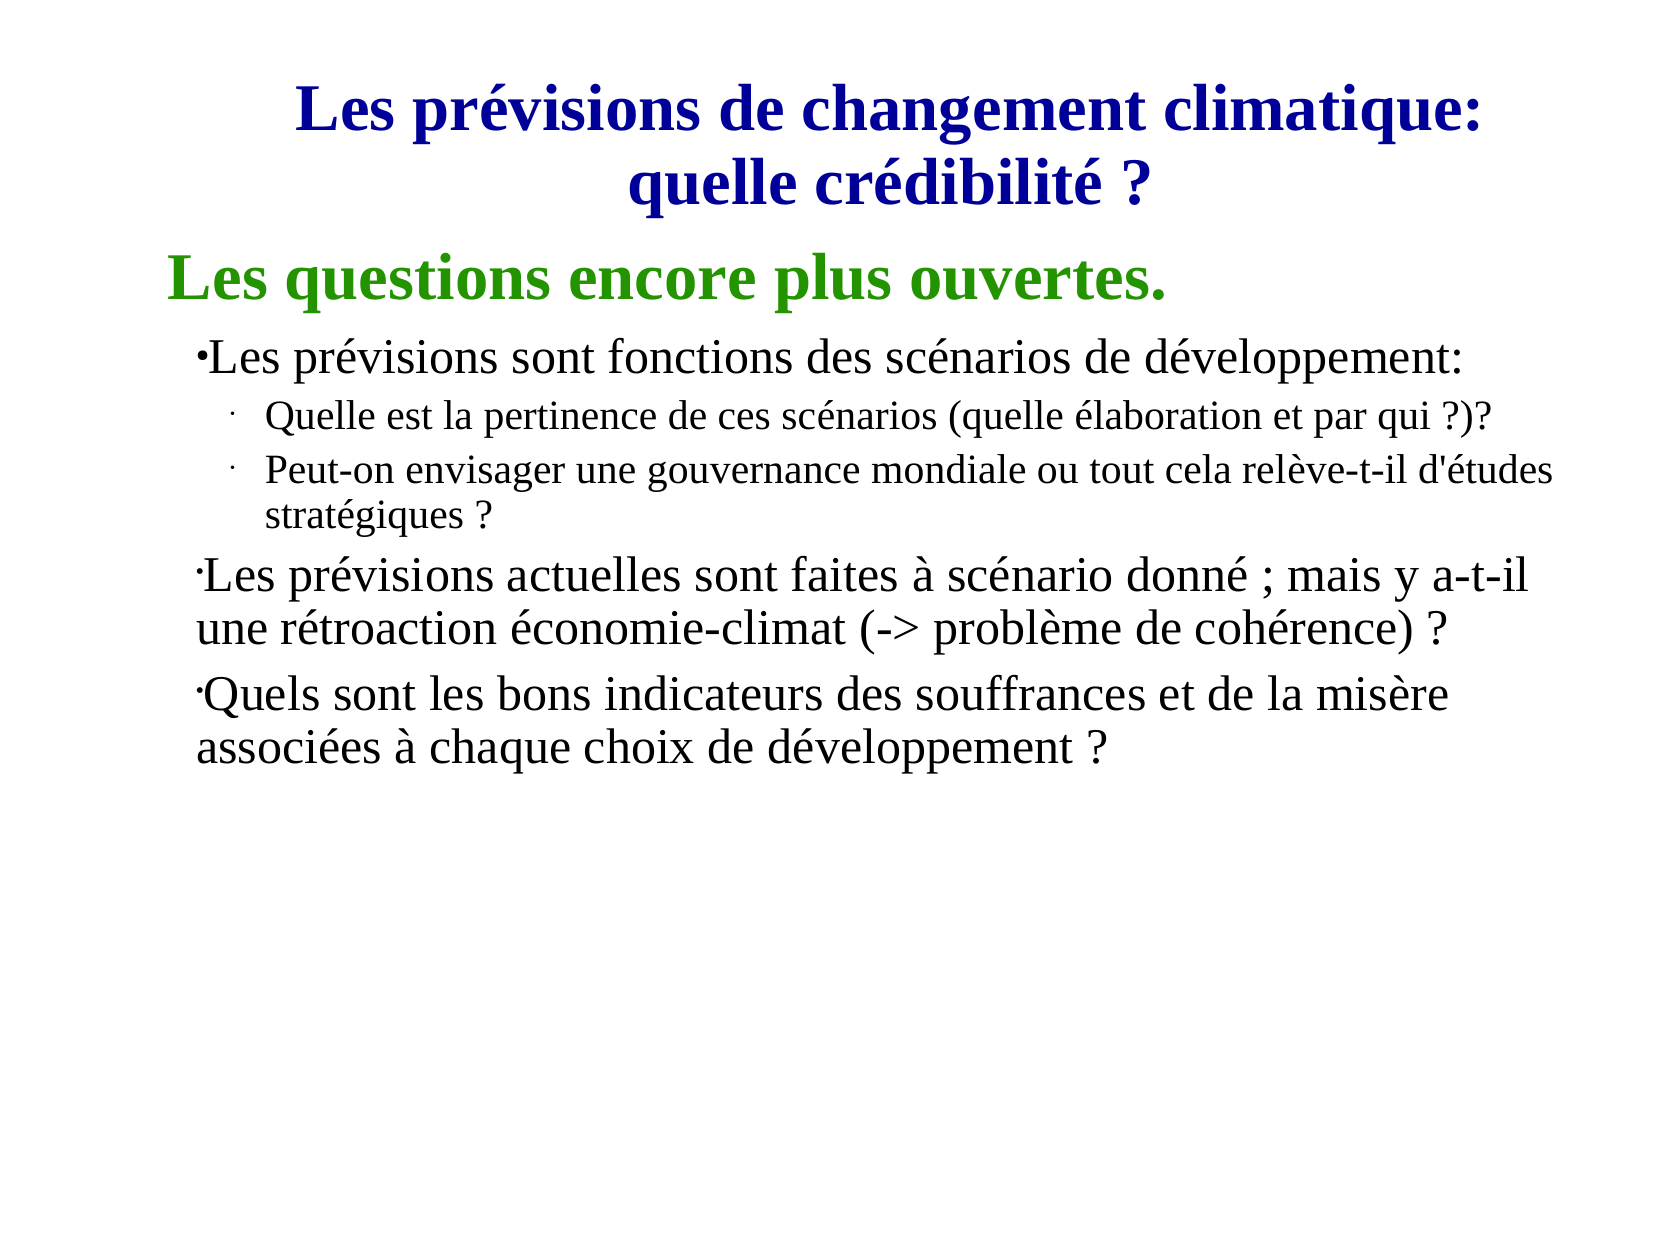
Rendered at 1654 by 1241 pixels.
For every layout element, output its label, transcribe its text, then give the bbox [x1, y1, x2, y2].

title Les prévisions de changement climatique: quelle crédibilité ? [195, 58, 1587, 232]
text_box Les questions encore plus ouvertes. [153, 230, 1543, 323]
list Les prévisions sont fonctions des scénarios de développement: Quelle est la pertinence de ces scénarios (quelle élaboration et par qui ?)? Peut-on envisager une gouvernance mondiale ou tout cela relève-t-il d'études stratégiques ? Les prévisions actuelles sont faites à scénario donné ; mais y a-t-il une rétroaction économie-climat (-> problème de cohérence) ? Quels sont les bons indicateurs des souffrances et de la misère associées à chaque choix de développement ? [181, 320, 1573, 1182]
